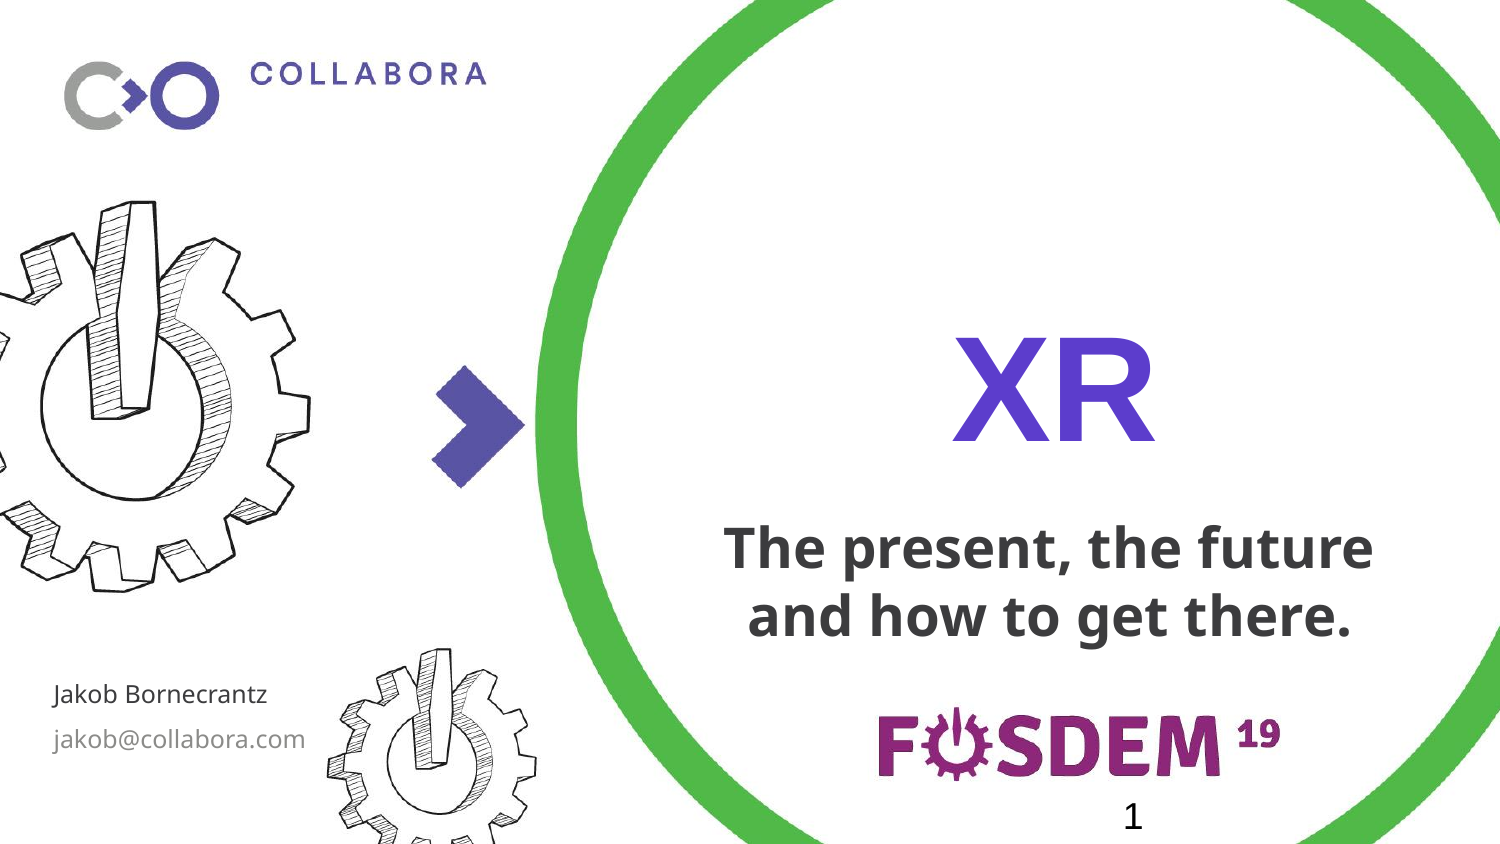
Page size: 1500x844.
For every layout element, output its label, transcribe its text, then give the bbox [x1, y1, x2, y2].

text_box The present, the future and how to get there. [696, 512, 1404, 558]
picture [0, 0, 1500, 844]
text_box XR [632, 396, 1479, 472]
text_box Jakob Bornecrantz jakob@collabora.com [53, 605, 613, 798]
